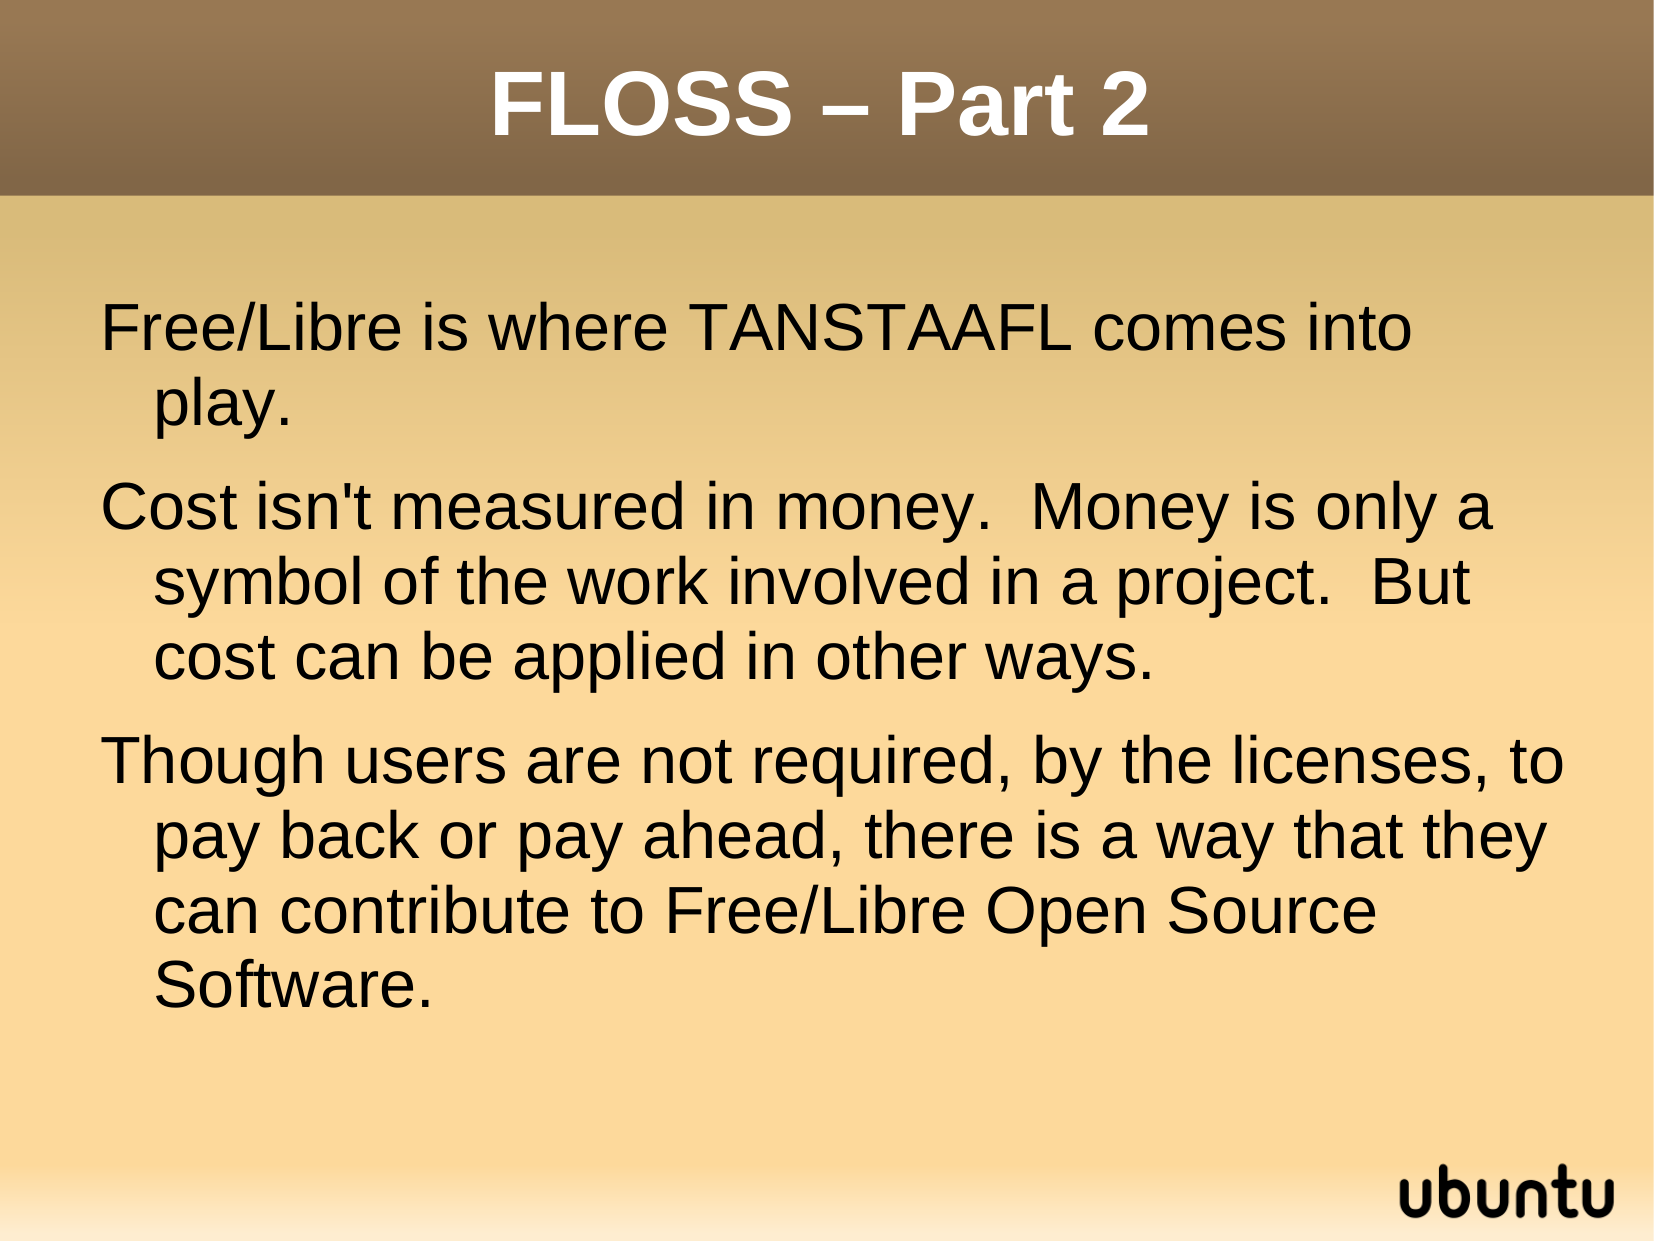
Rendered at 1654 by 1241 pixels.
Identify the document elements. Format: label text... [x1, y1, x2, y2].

picture [0, 0, 1654, 1241]
list Free/Libre is where TANSTAAFL comes into play. Cost isn't measured in money. Money is only a symbol of the work involved in a project. But cost can be applied in other ways. Though users are not required, by the licenses, to pay back or pay ahead, there is a way that they can contribute to Free/Libre Open Source Software. [82, 290, 1571, 1094]
title FLOSS – Part 2 [76, 7, 1565, 200]
